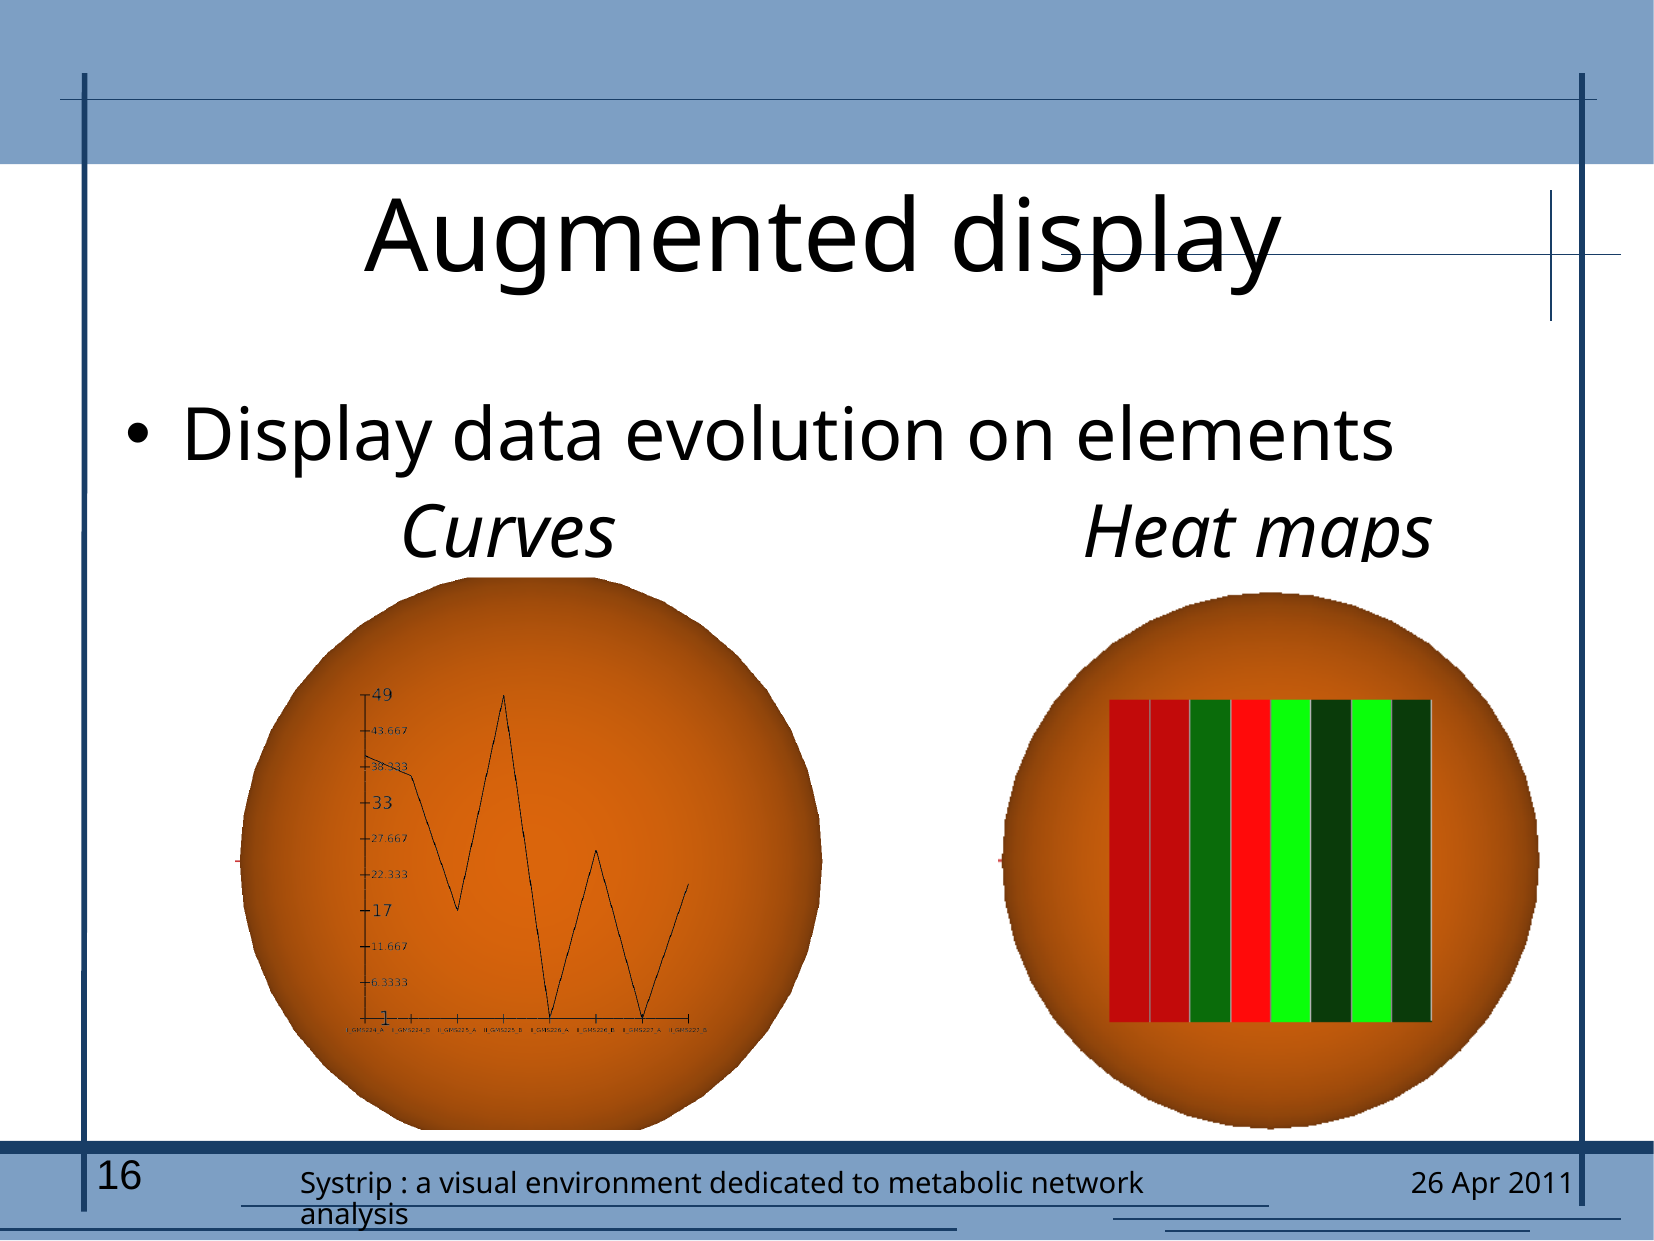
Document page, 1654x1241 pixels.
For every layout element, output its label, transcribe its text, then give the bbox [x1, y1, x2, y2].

list Heat maps [886, 471, 1576, 821]
picture [998, 562, 1545, 1135]
picture [235, 573, 826, 1130]
list Curves [136, 471, 826, 821]
title Augmented display [117, 124, 1530, 332]
list Display data evolution on elements [125, 375, 1538, 526]
